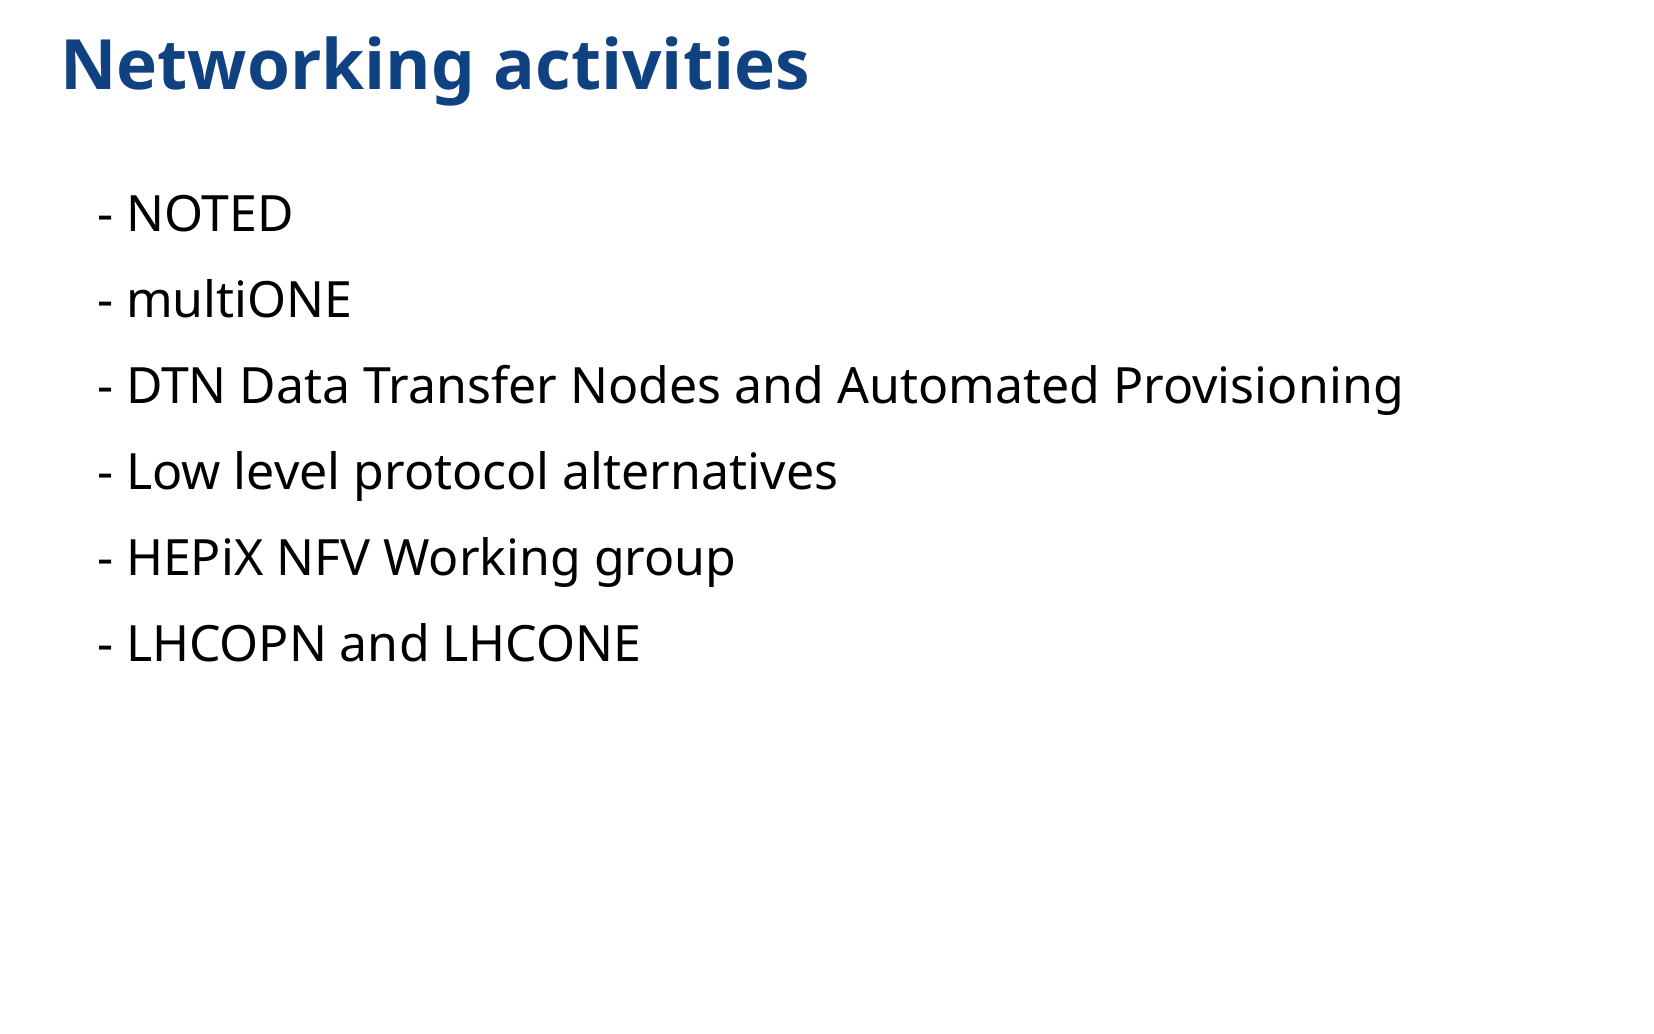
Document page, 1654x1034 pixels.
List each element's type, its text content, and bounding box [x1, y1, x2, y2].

text_box - NOTED - multiONE - DTN Data Transfer Nodes and Automated Provisioning - Low level protocol alternatives - HEPiX NFV Working group - LHCOPN and LHCONE [82, 170, 1557, 1034]
title Networking activities [59, 0, 1528, 177]
